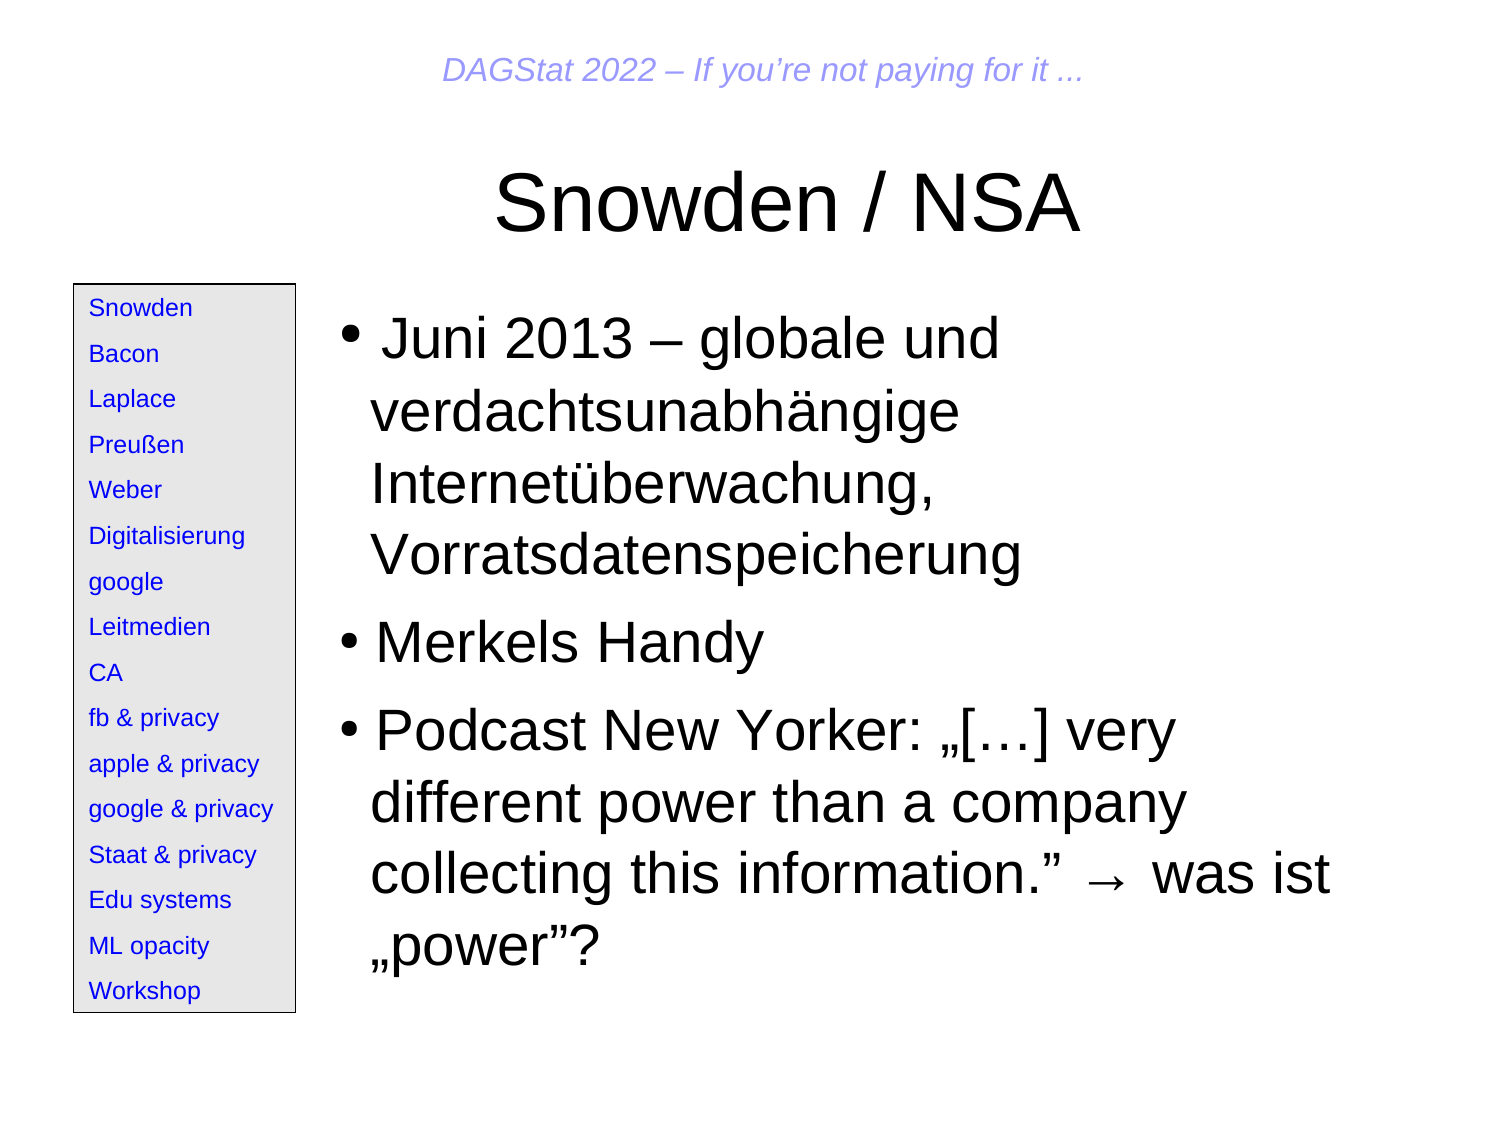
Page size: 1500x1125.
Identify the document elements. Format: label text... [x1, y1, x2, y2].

title Snowden / NSA [113, 112, 1463, 300]
list Juni 2013 – globale und verdachtsunabhängige Internetüberwachung, Vorratsdatenspeicherung Merkels Handy Podcast New Yorker: „[…] very different power than a company collecting this information.” → was ist „power”? [295, 290, 1393, 978]
